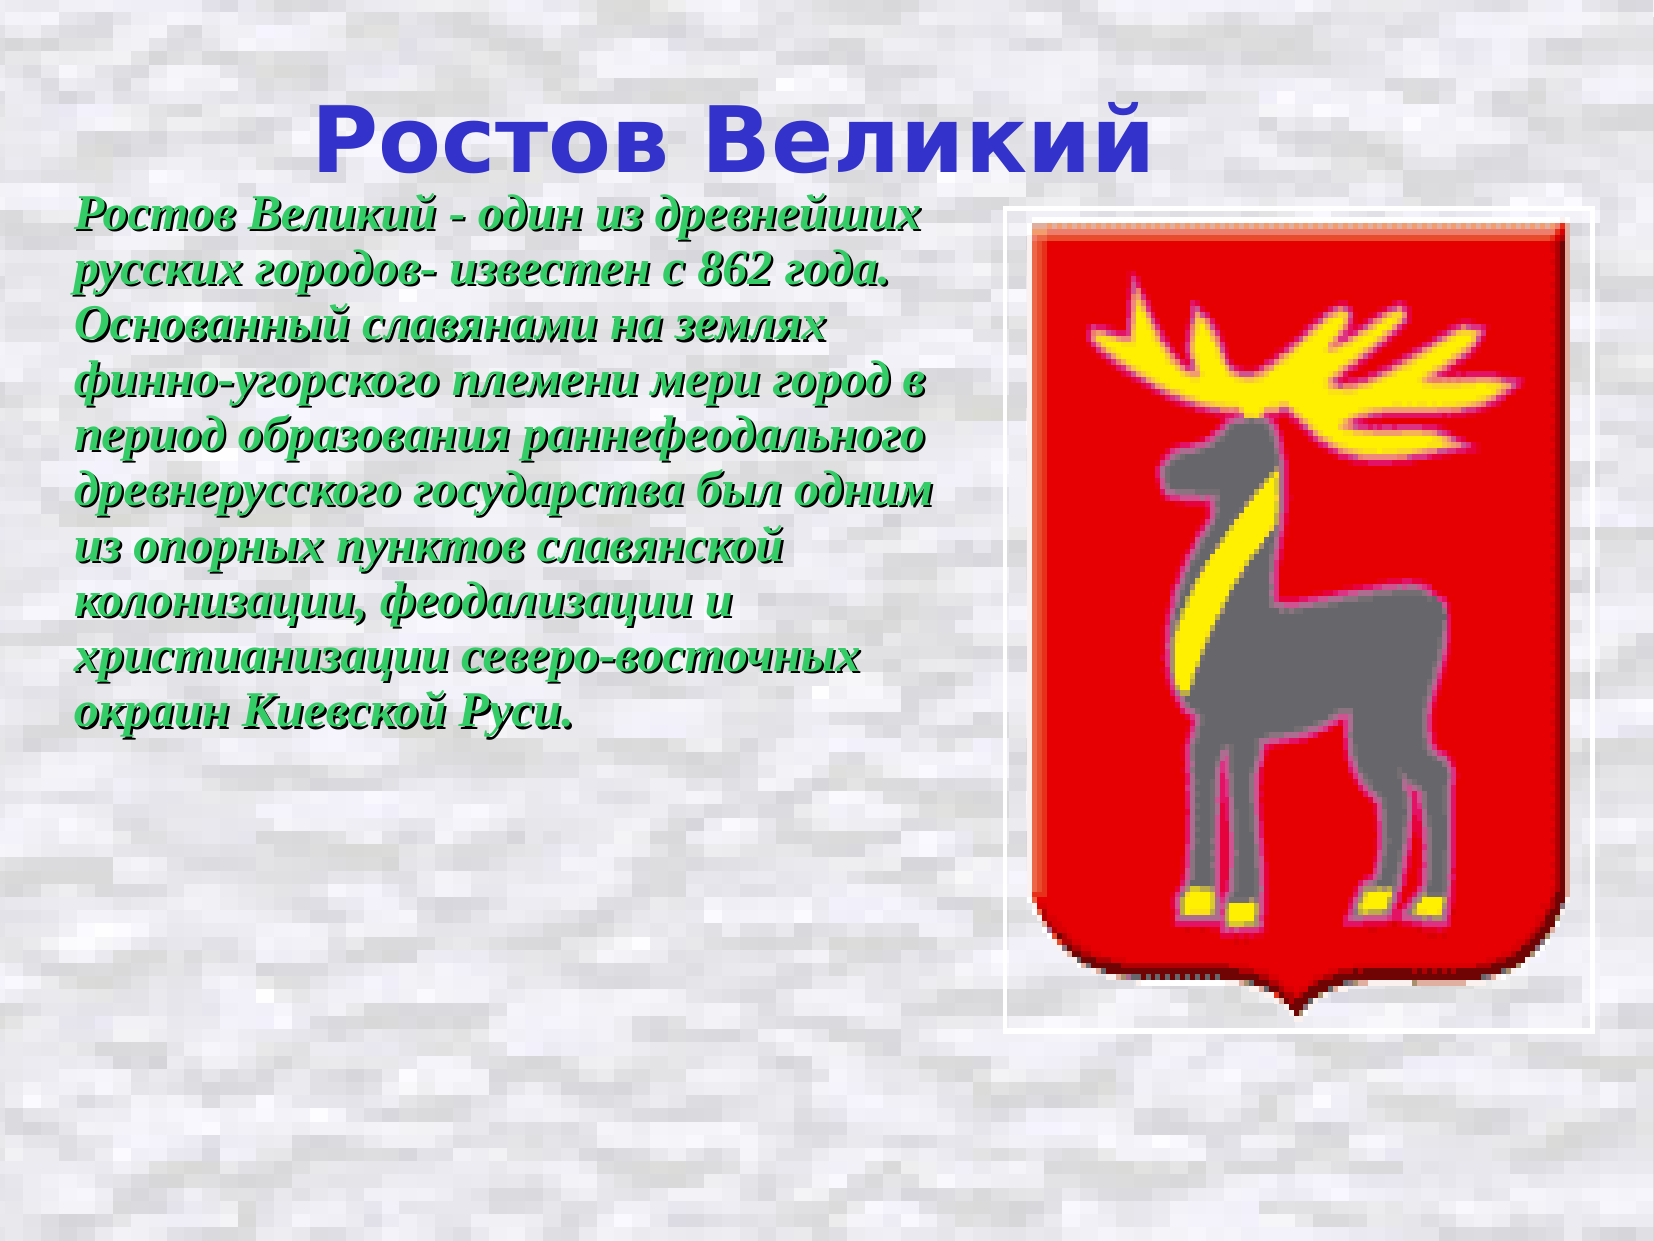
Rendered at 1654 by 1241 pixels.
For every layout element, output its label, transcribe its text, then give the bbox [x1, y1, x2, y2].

title Ростов Великий [112, 79, 1388, 309]
picture [0, 0, 1654, 1241]
text_box Ростов Великий - один из древнейших русских городов- известен с 862 года. Основанный славянами на землях финно-угорского племени мери город в период образования раннефеодального древнерусского государства был одним из опорных пунктов славянской колонизации, феодализации и христианизации северо-восточных окраин Киевской Руси. [59, 177, 975, 827]
